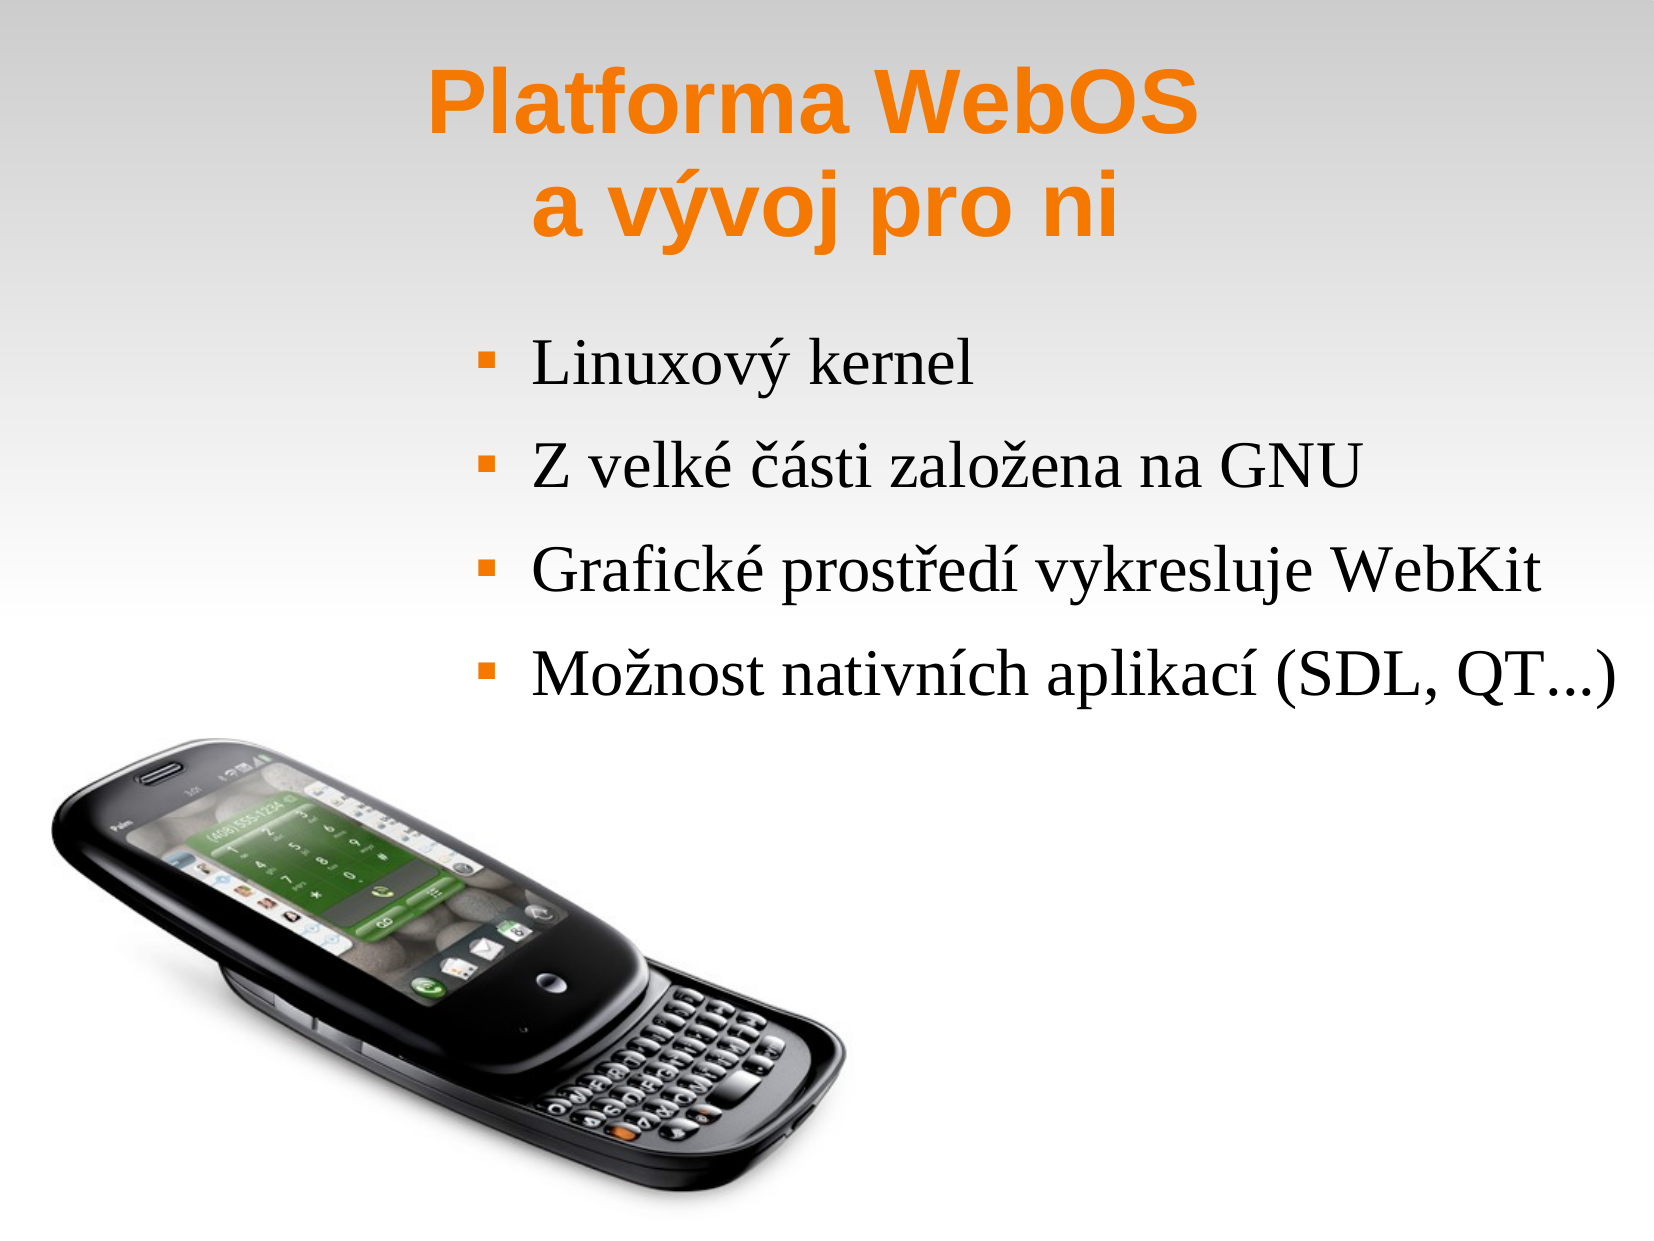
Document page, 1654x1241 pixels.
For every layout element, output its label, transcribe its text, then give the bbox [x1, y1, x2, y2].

title Platforma WebOS a vývoj pro ni [82, 50, 1571, 256]
list Linuxový kernel Z velké části založena na GNU Grafické prostředí vykresluje WebKit Možnost nativních aplikací (SDL, QT...) [442, 324, 1625, 1149]
picture [51, 738, 857, 1221]
